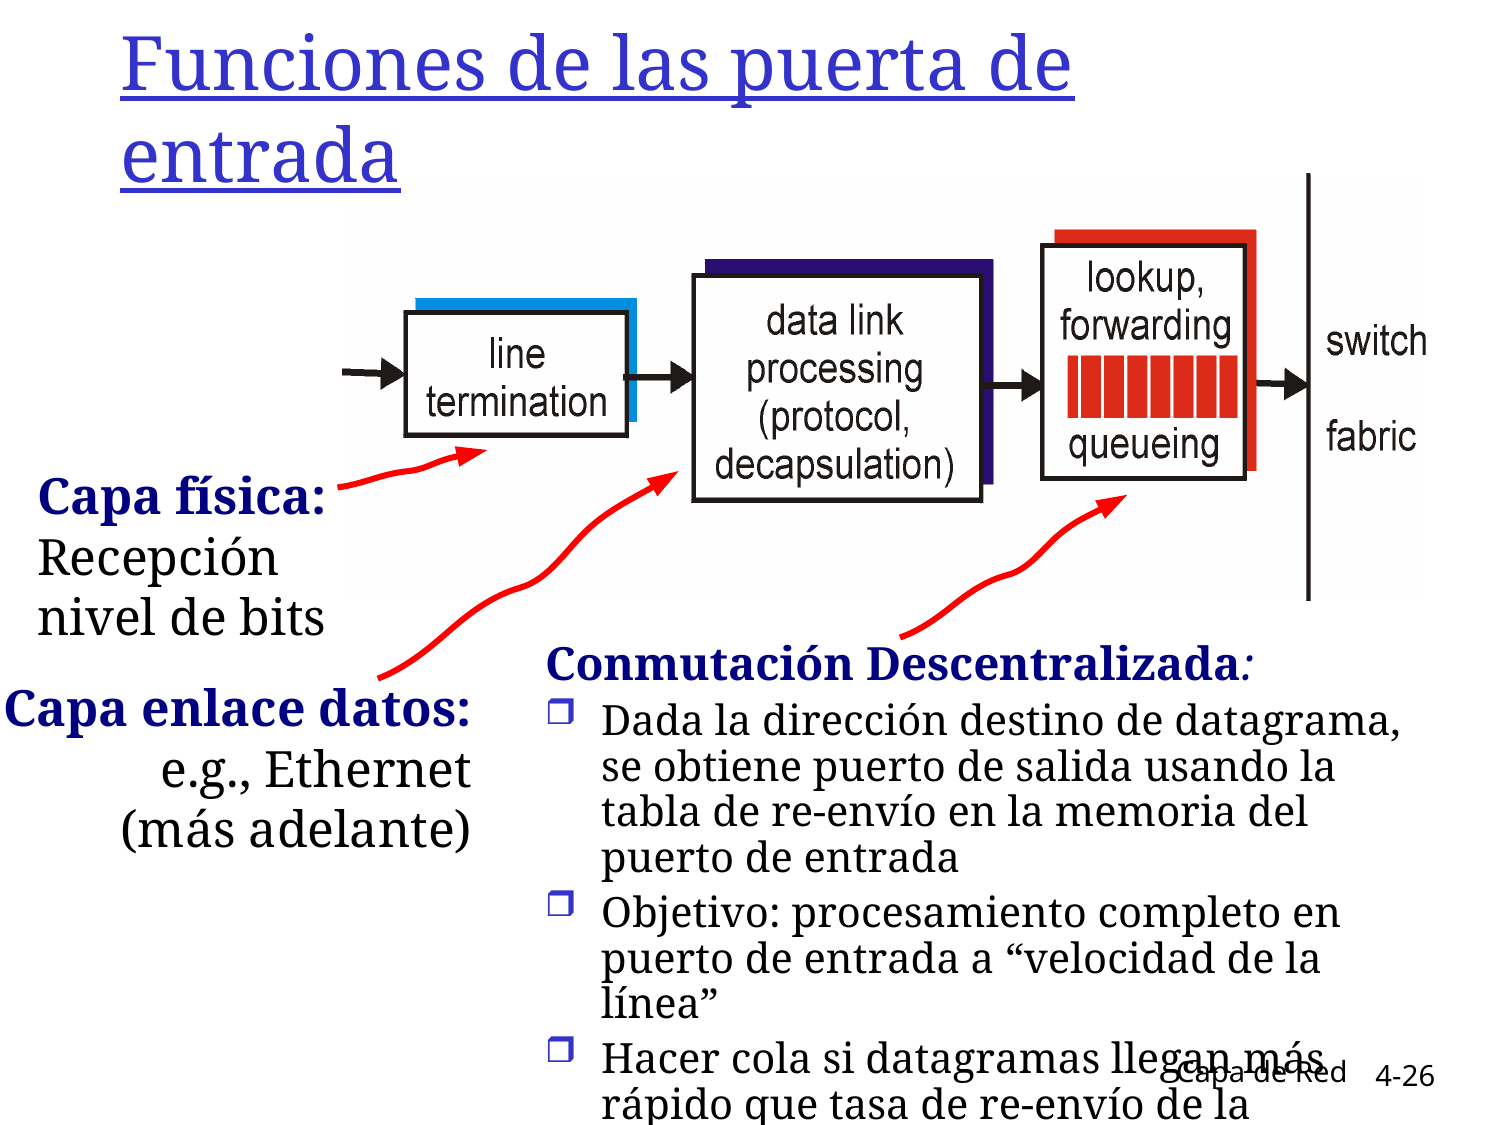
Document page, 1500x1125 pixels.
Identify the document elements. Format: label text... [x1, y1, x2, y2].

picture [369, 173, 384, 178]
text_box Capa física: Recepción nivel de bits [22, 463, 356, 653]
picture [342, 173, 1426, 601]
title Funciones de las puerta de entrada [105, 58, 1381, 159]
list Conmutación Descentralizada: Dada la dirección destino de datagrama, se obtiene puerto de salida usando la tabla de re-envío en la memoria del puerto de entrada Objetivo: procesamiento completo en puerto de entrada a “velocidad de la línea” Hacer cola si datagramas llegan más rápido que tasa de re-envío de la estructura de switches [530, 632, 1426, 1070]
text_box Capa enlace datos: e.g., Ethernet (más adelante) [0, 676, 487, 866]
